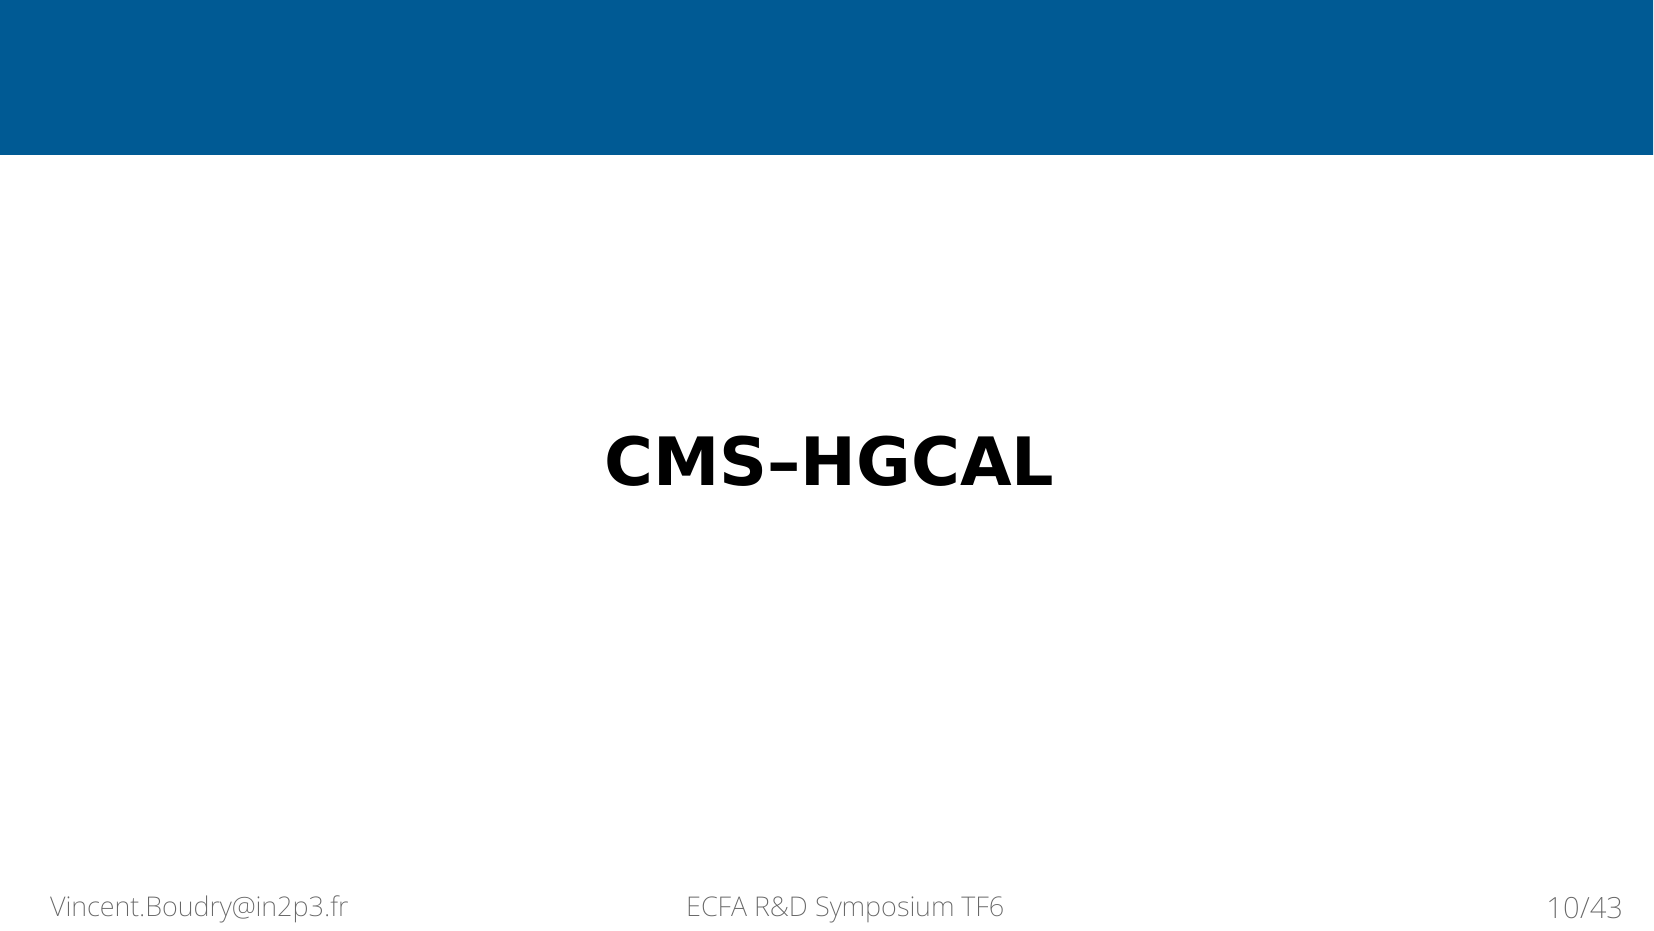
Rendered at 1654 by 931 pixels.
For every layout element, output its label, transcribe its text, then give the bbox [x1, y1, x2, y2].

subtitle CMS–HGCAL [24, 160, 1635, 765]
